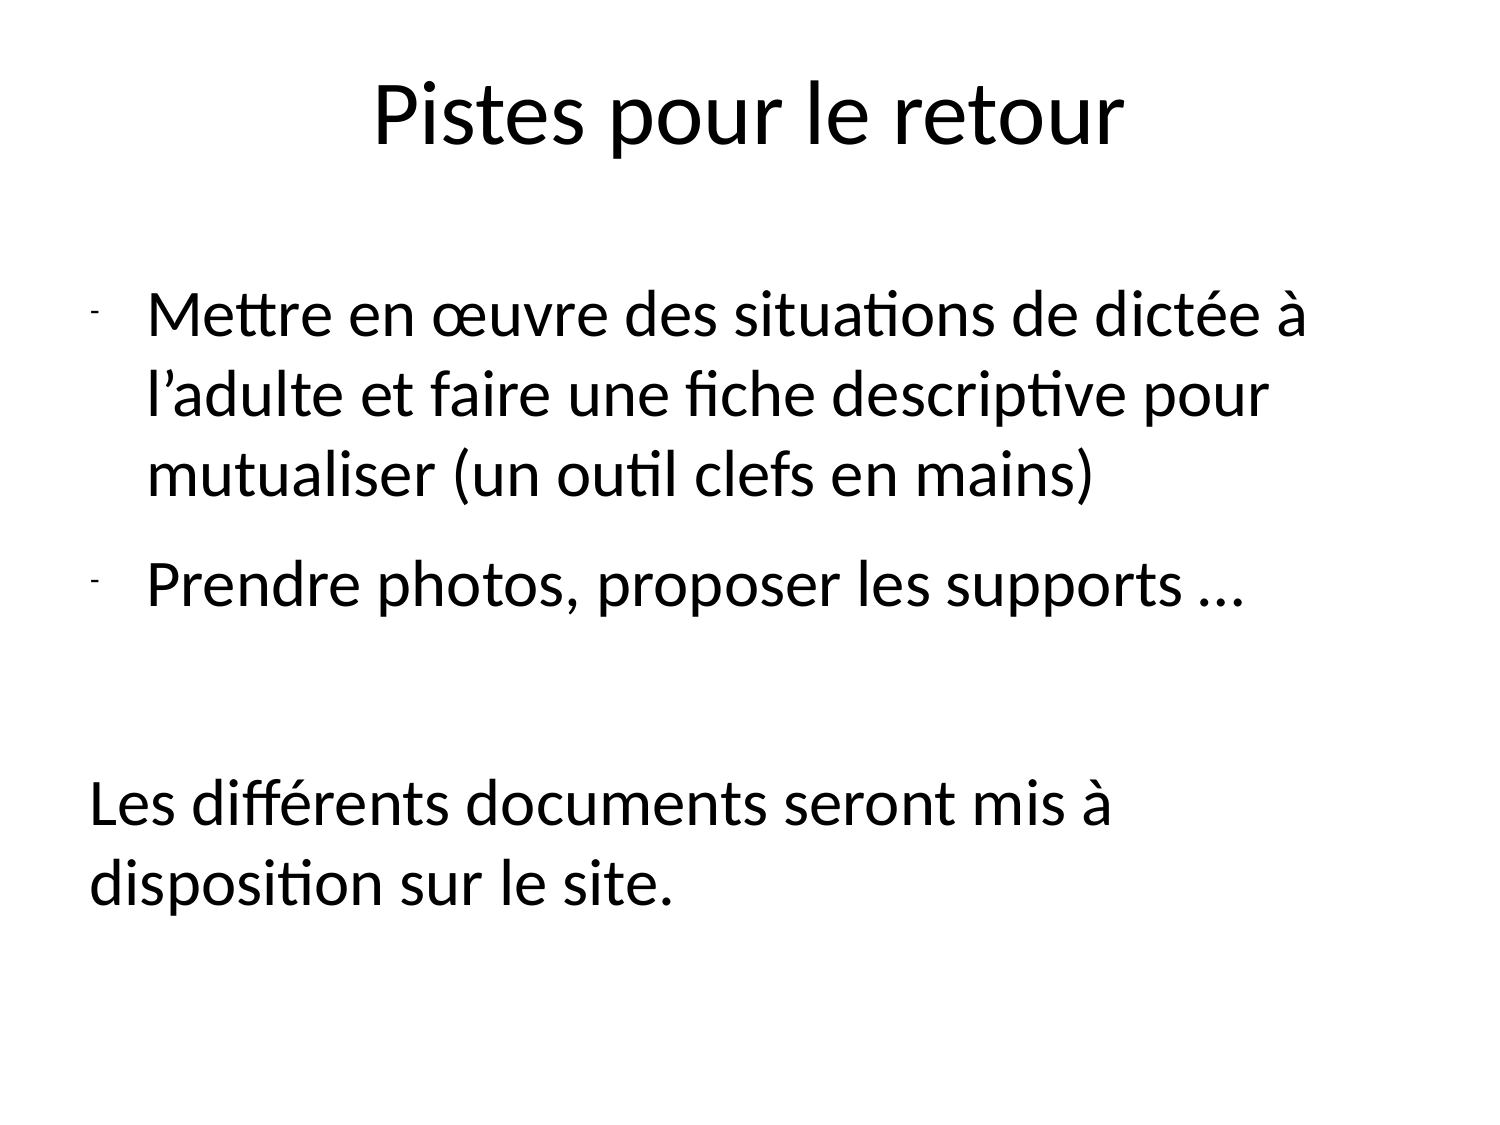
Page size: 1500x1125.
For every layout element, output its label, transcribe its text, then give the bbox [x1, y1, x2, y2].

title Pistes pour le retour [75, 45, 1425, 233]
list Mettre en œuvre des situations de dictée à l’adulte et faire une fiche descriptive pour mutualiser (un outil clefs en mains) Prendre photos, proposer les supports … Les différents documents seront mis à disposition sur le site. [75, 262, 1425, 1005]
